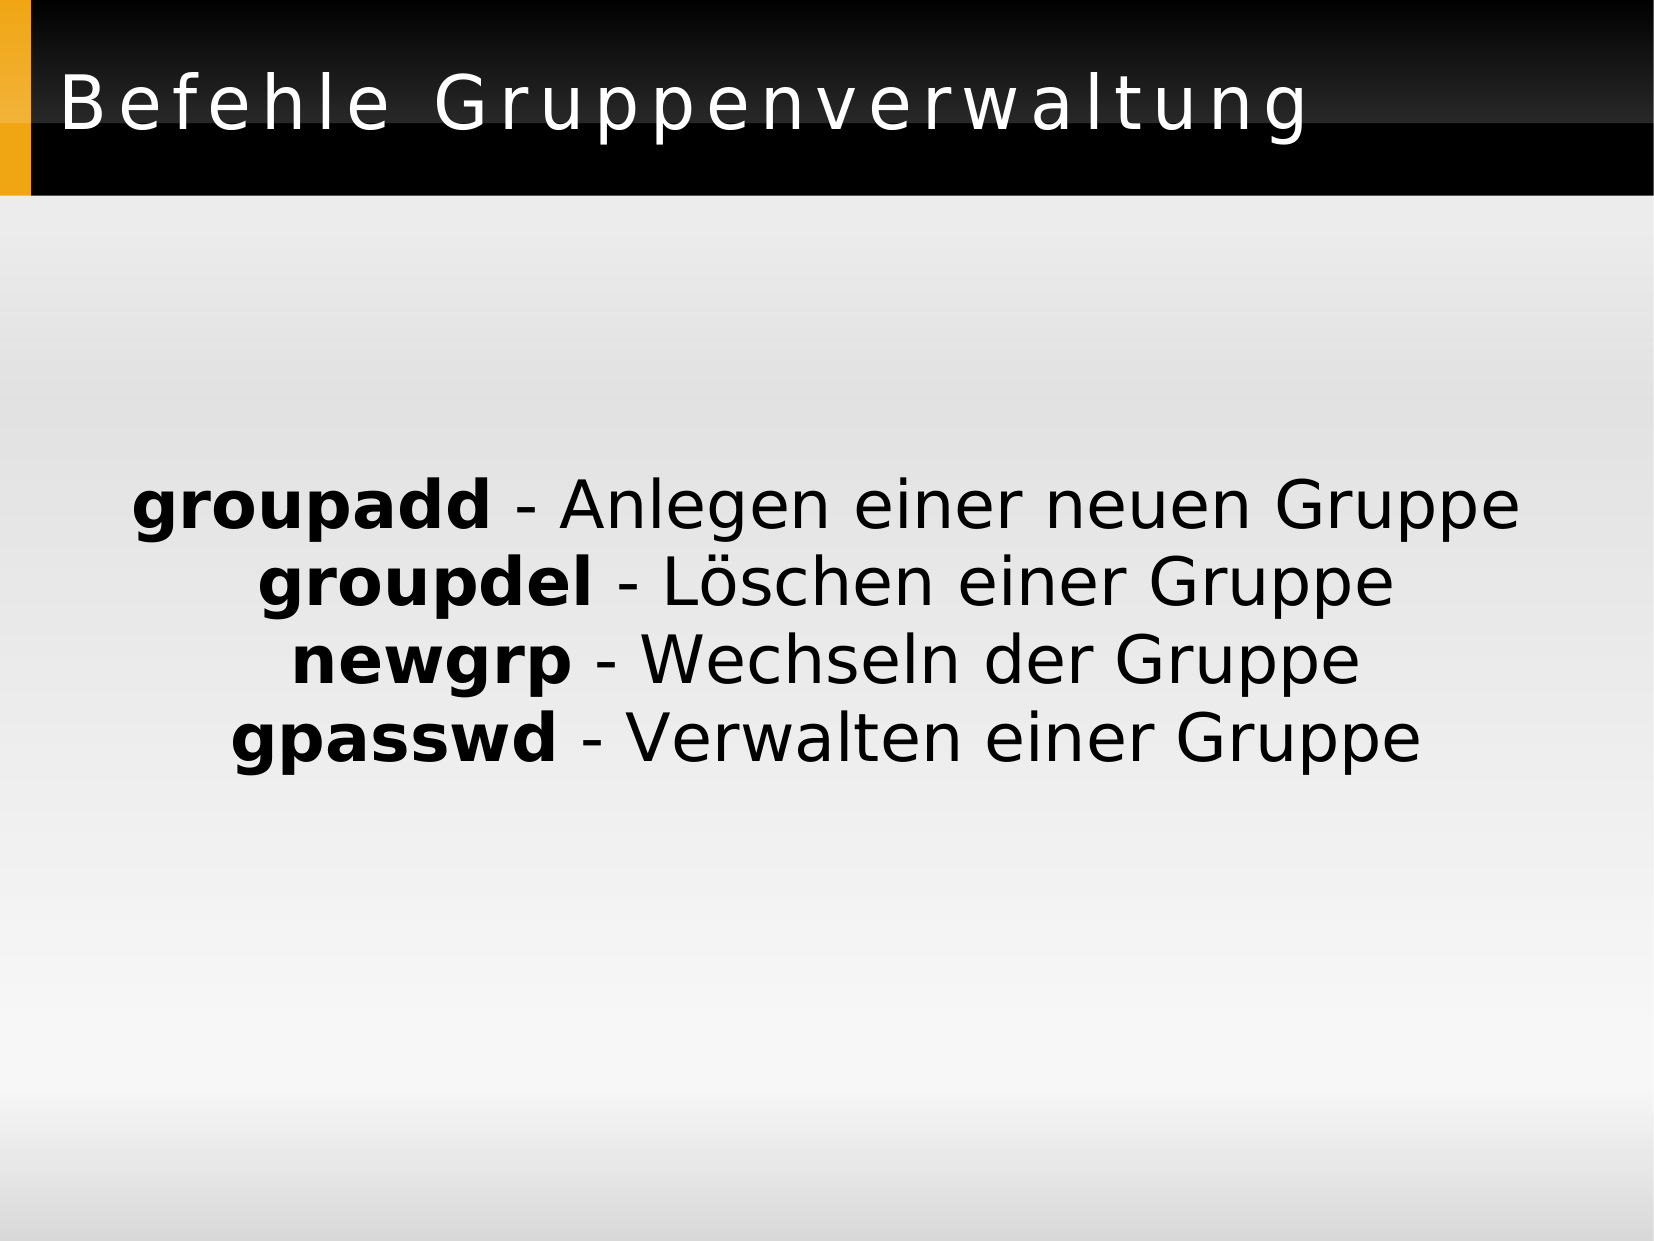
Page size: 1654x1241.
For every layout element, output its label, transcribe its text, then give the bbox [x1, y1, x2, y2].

picture [0, 0, 1654, 1241]
subtitle groupadd - Anlegen einer neuen Gruppe groupdel - Löschen einer Gruppe newgrp - Wechseln der Gruppe gpasswd - Verwalten einer Gruppe [82, 290, 1571, 1109]
title Befehle Gruppenverwaltung [59, 29, 1625, 178]
